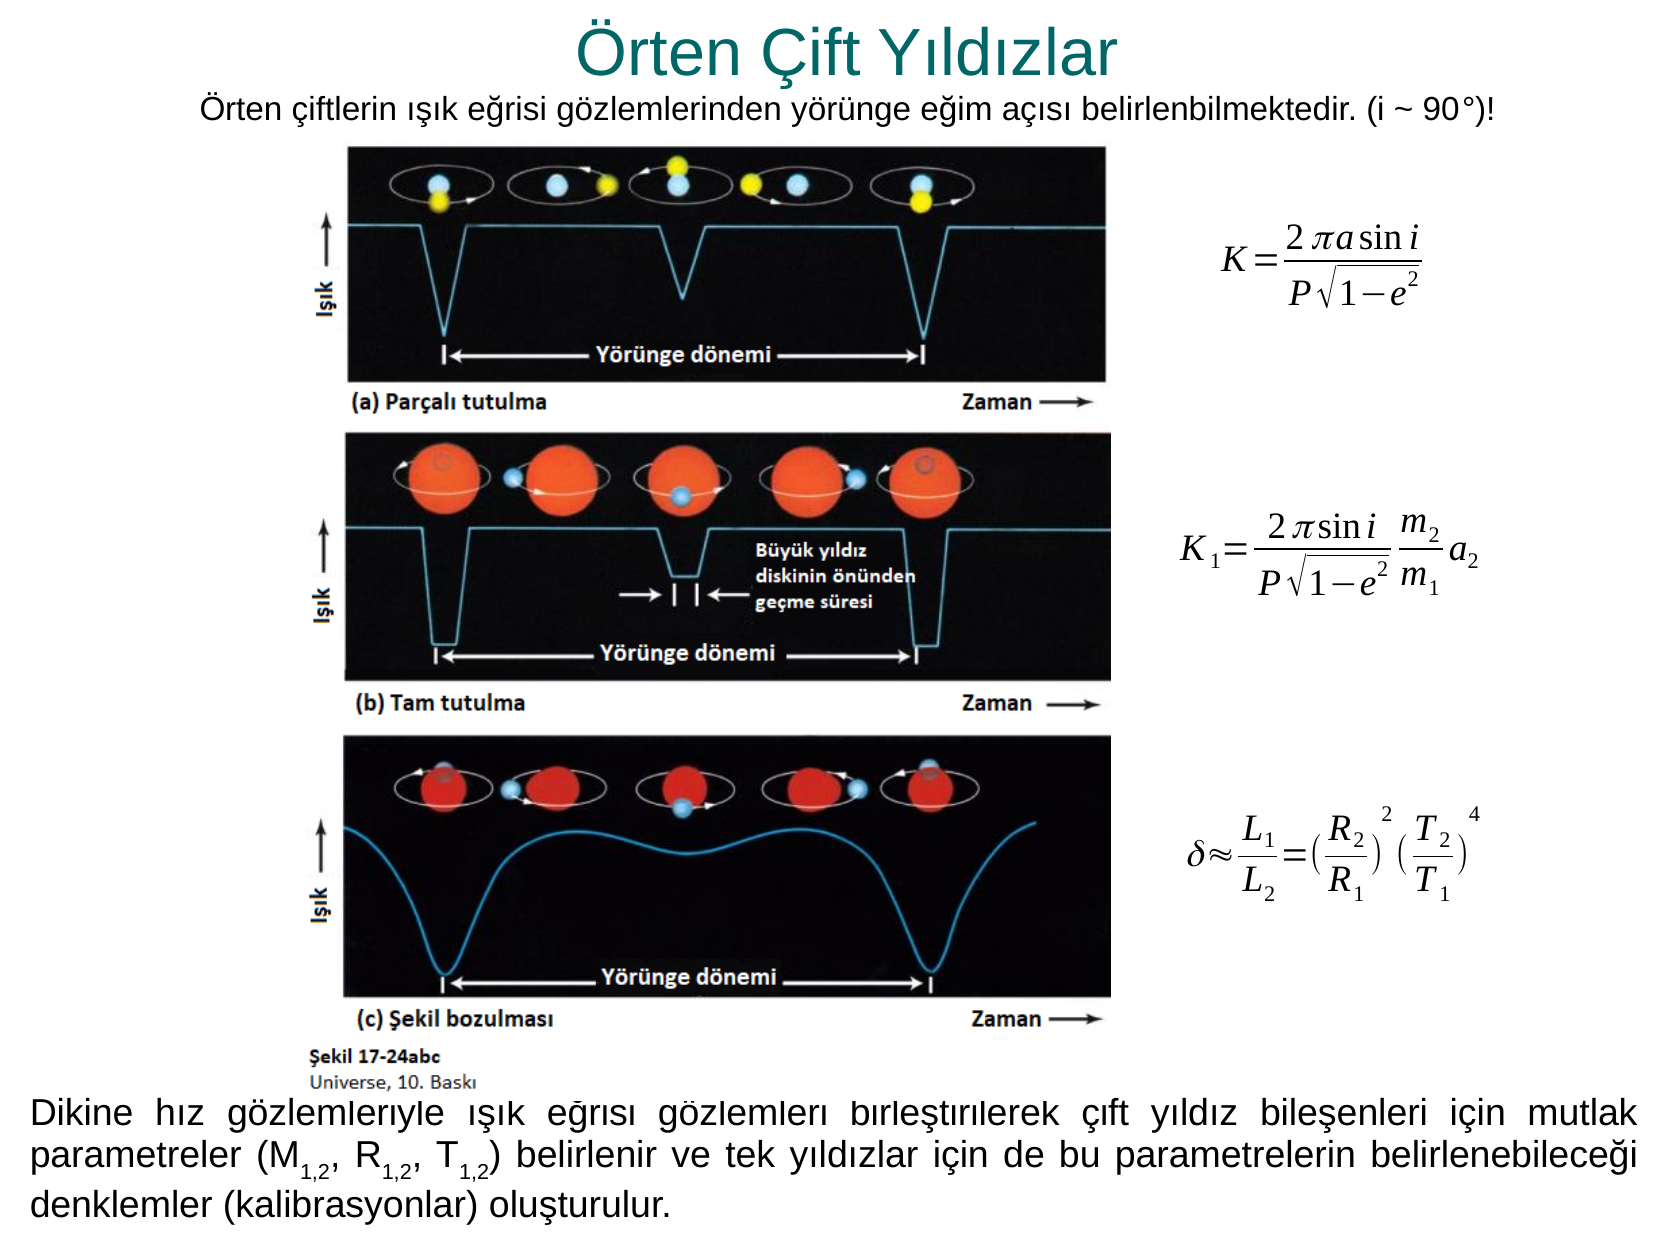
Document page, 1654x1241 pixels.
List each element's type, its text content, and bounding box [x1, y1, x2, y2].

chart [1178, 801, 1487, 906]
text_box Dikine hız gözlemleriyle ışık eğrisi gözlemleri birleştirilerek çift yıldız bileşenleri için mutlak parametreler (M1,2, R1,2, T1,2) belirlenir ve tek yıldızlar için de bu parametrelerin belirlenebileceği denklemler (kalibrasyonlar) oluşturulur. [15, 1083, 1653, 1234]
chart [1172, 499, 1486, 603]
text_box Örten Çift Yıldızlar Örten çiftlerin ışık eğrisi gözlemlerinden yörünge eğim açısı belirlenbilmektedir. (i ~ 90°)! [165, 7, 1531, 151]
picture [300, 141, 1111, 1102]
chart [1213, 216, 1430, 314]
